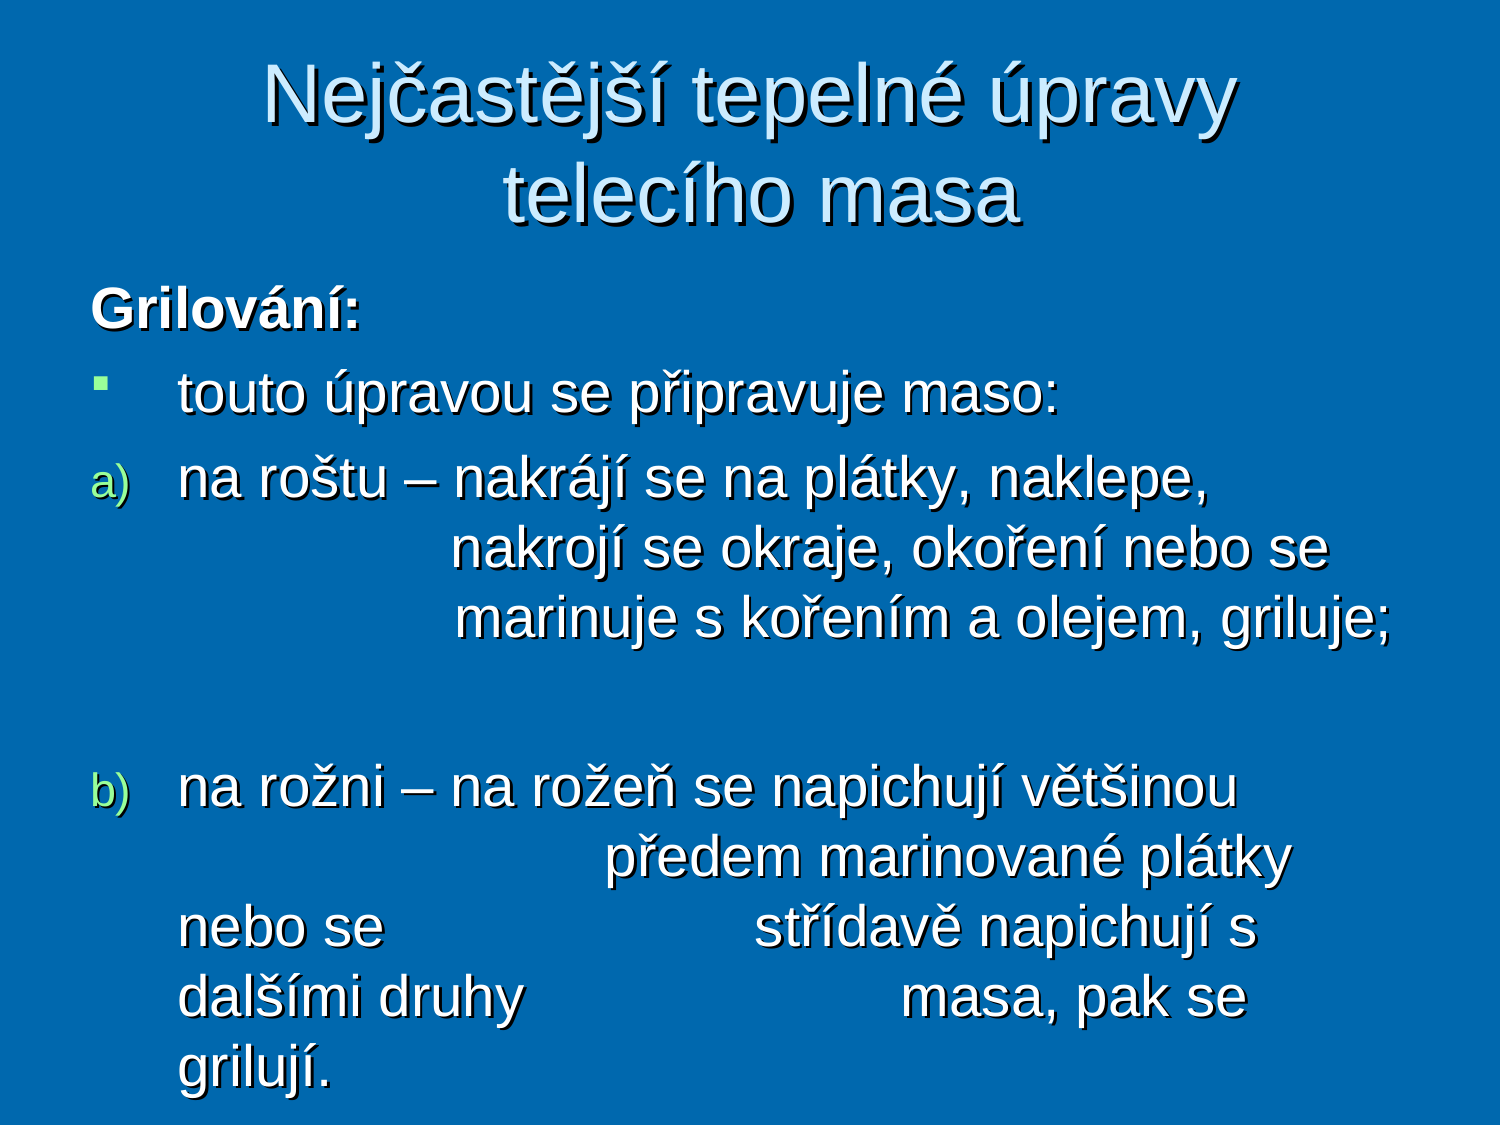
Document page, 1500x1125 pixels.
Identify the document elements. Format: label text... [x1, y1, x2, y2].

title Nejčastější tepelné úpravy telecího masa [75, 31, 1426, 247]
list Grilování: touto úpravou se připravuje maso: na roštu – nakrájí se na plátky, naklepe, nakrojí se okraje, okoření nebo se marinuje s kořením a olejem, griluje; na rožni – na rožeň se napichují většinou předem marinované plátky nebo se střídavě napichují s dalšími druhy masa, pak se grilují. [75, 262, 1426, 1106]
